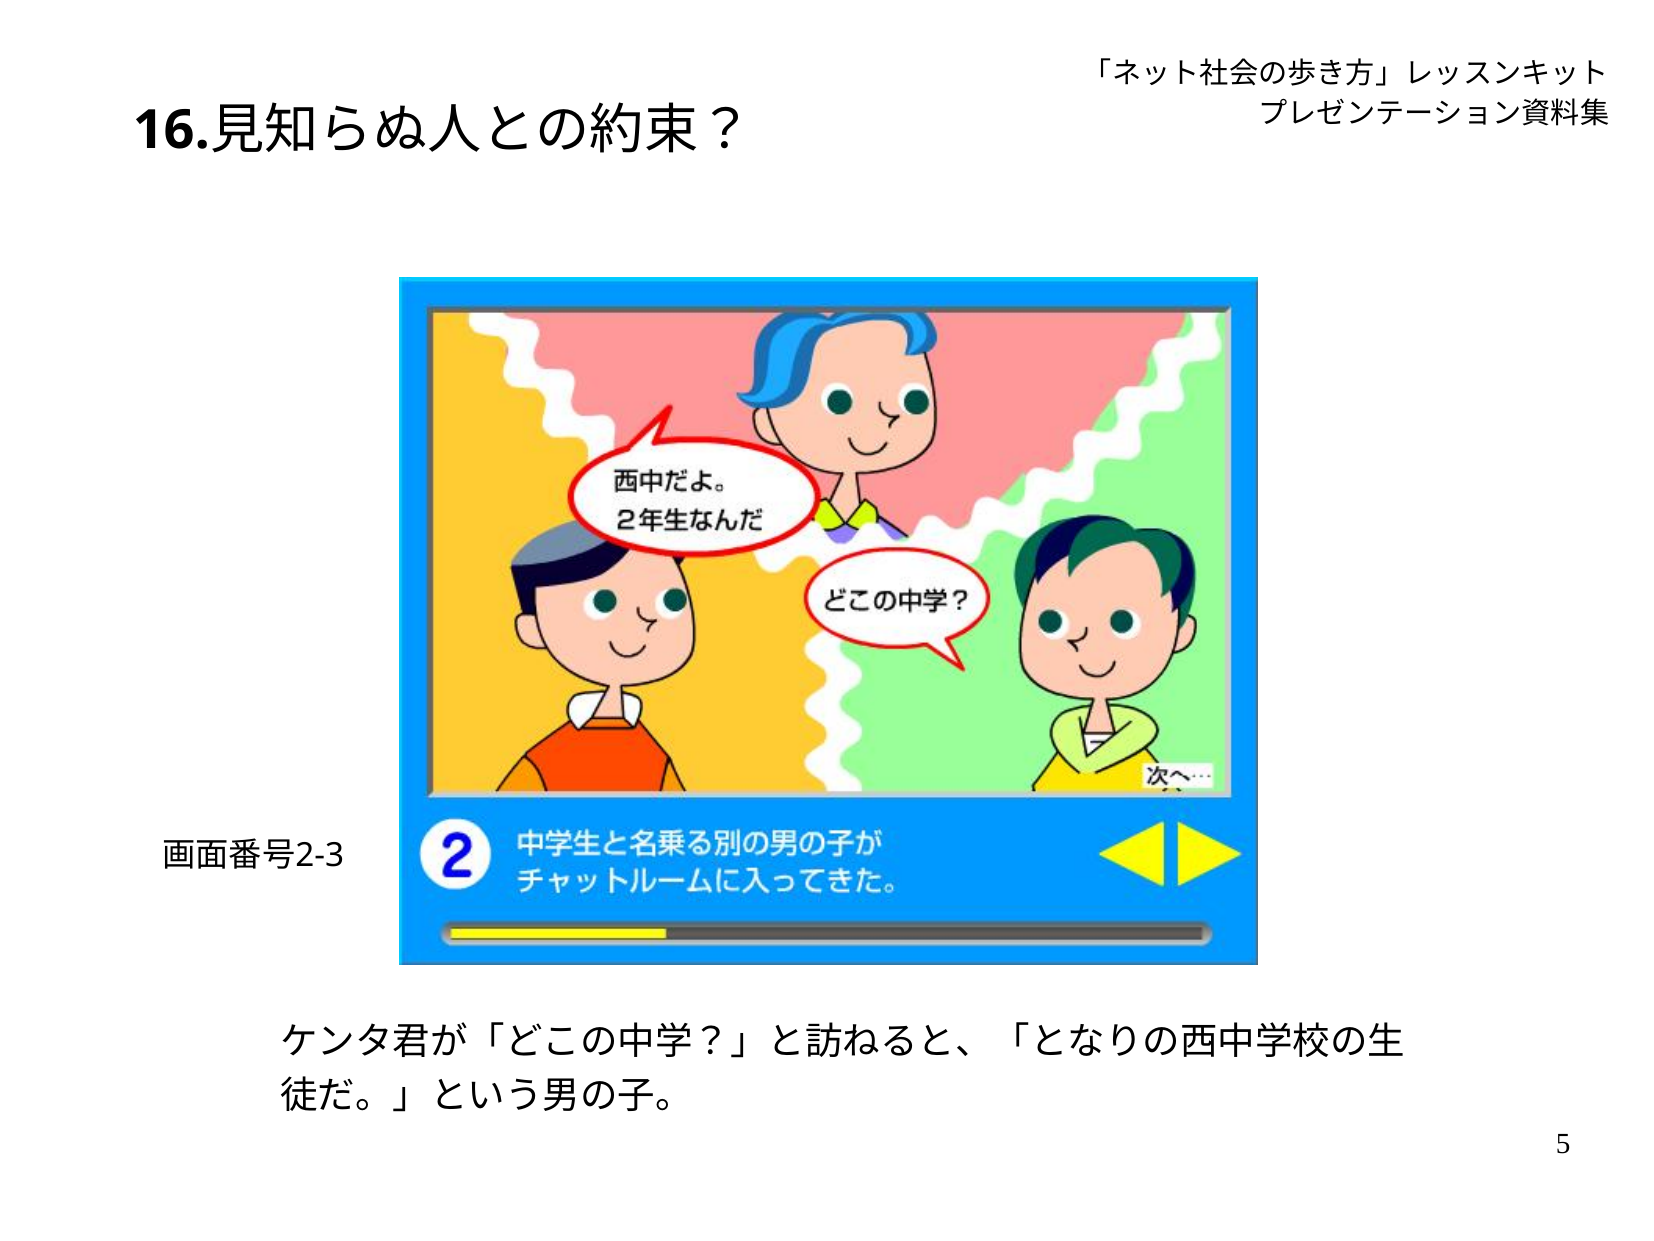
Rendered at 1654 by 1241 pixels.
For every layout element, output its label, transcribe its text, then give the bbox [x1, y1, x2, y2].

picture [399, 277, 1258, 965]
text_box 「ネット社会の歩き方」レッスンキット プレゼンテーション資料集 [1062, 44, 1625, 139]
text_box 16.見知らぬ人との約束？ [118, 88, 1241, 169]
text_box ケンタ君が「どこの中学？」と訪ねると、「となりの西中学校の生徒だ。」という男の子。 [265, 1003, 1447, 1128]
text_box 画面番号2-3 [147, 826, 384, 882]
